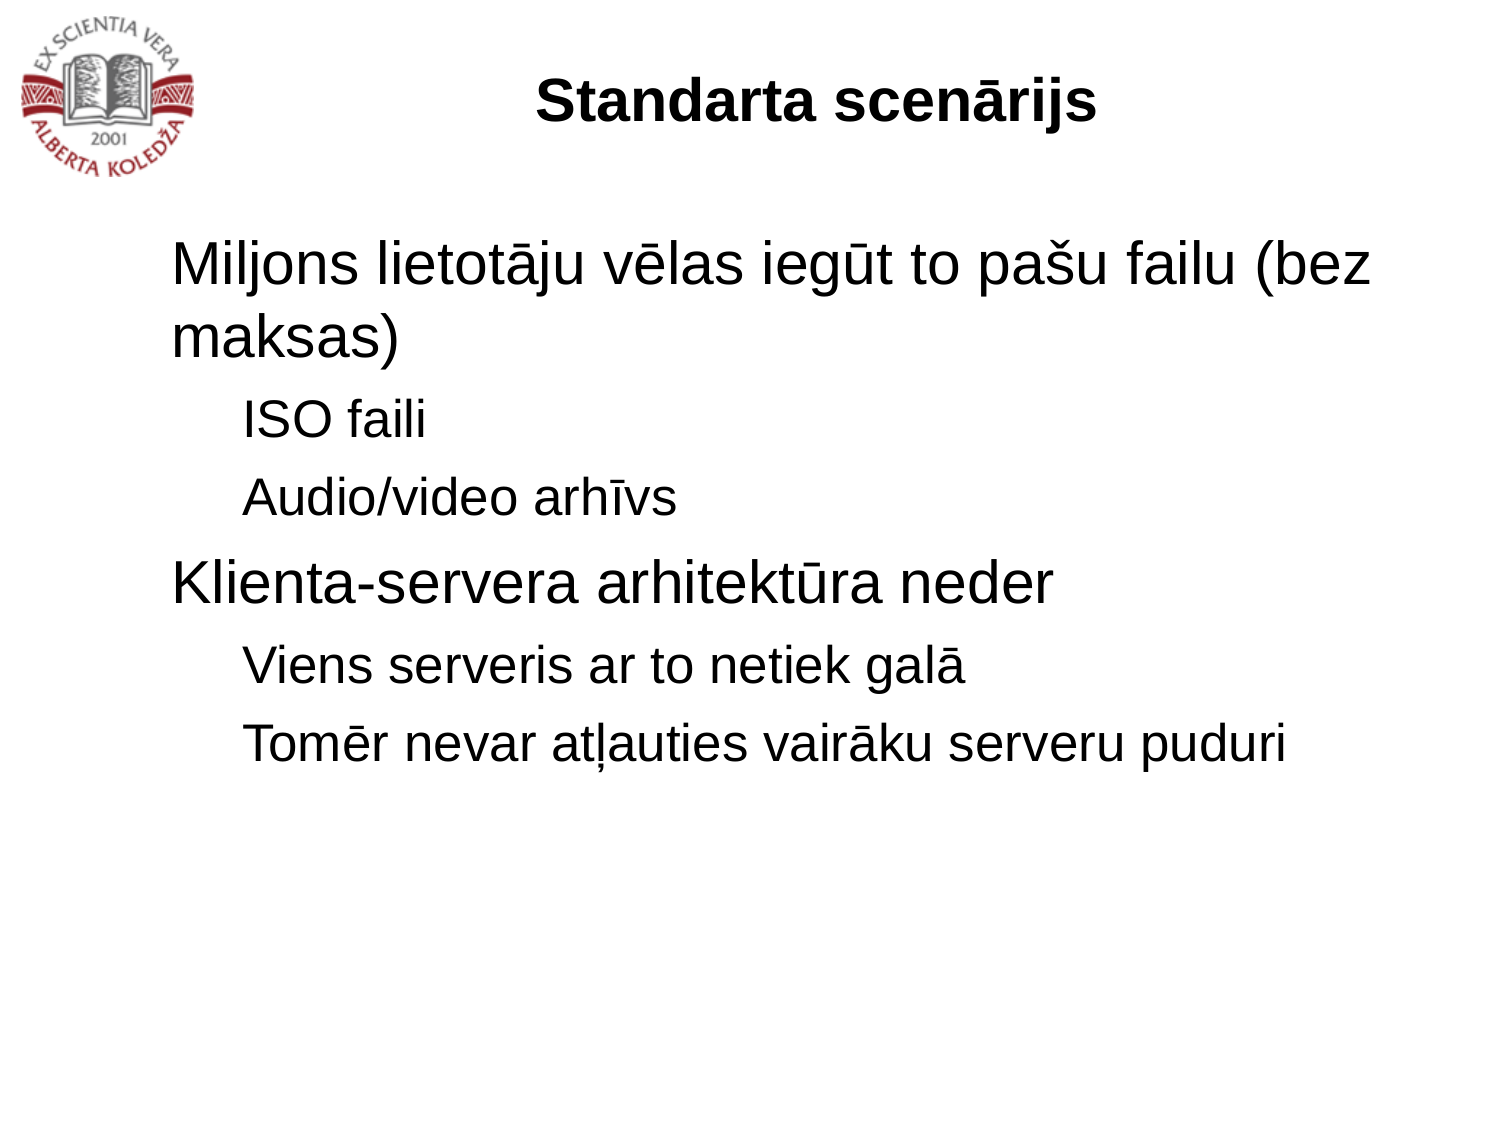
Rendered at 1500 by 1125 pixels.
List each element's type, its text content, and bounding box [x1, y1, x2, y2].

list Miljons lietotāju vēlas iegūt to pašu failu (bez maksas) ISO faili Audio/video arhīvs Klienta-servera arhitektūra neder Viens serveris ar to netiek galā Tomēr nevar atļauties vairāku serveru puduri [85, 216, 1436, 1035]
picture [21, 16, 194, 177]
title Standarta scenārijs [187, 44, 1425, 150]
